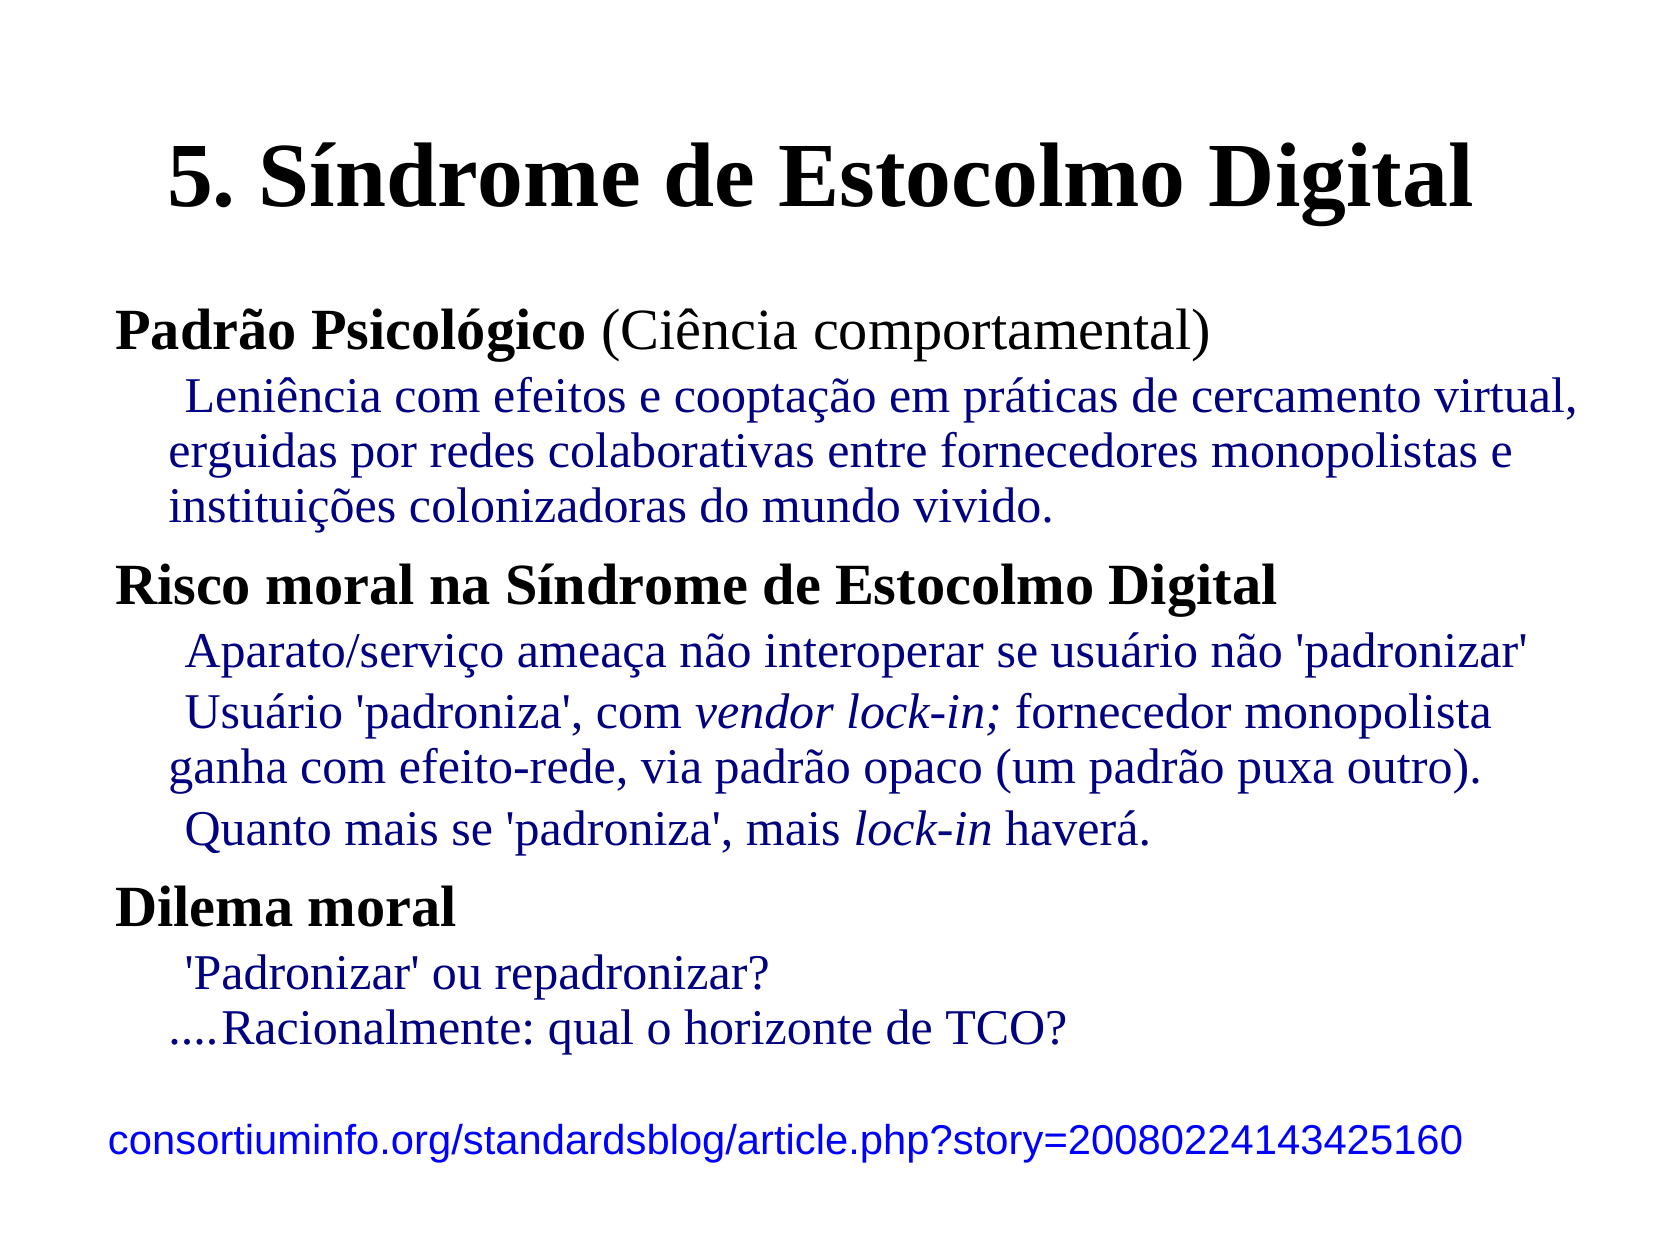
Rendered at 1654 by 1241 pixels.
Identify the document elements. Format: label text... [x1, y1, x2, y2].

text_box Padrão Psicológico (Ciência comportamental) Leniência com efeitos e cooptação em práticas de cercamento virtual, erguidas por redes colaborativas entre fornecedores monopolistas e instituições colonizadoras do mundo vivido. Risco moral na Síndrome de Estocolmo Digital Aparato/serviço ameaça não interoperar se usuário não 'padronizar' Usuário 'padroniza', com vendor lock-in; fornecedor monopolista ganha com efeito-rede, via padrão opaco (um padrão puxa outro). Quanto mais se 'padroniza', mais lock-in haverá. Dilema moral 'Padronizar' ou repadronizar? Racionalmente: qual o horizonte de TCO? consortiuminfo.org/standardsblog/article.php?story=20080224143425160 [105, 284, 1588, 1149]
title 5. Síndrome de Estocolmo Digital [100, 81, 1543, 269]
